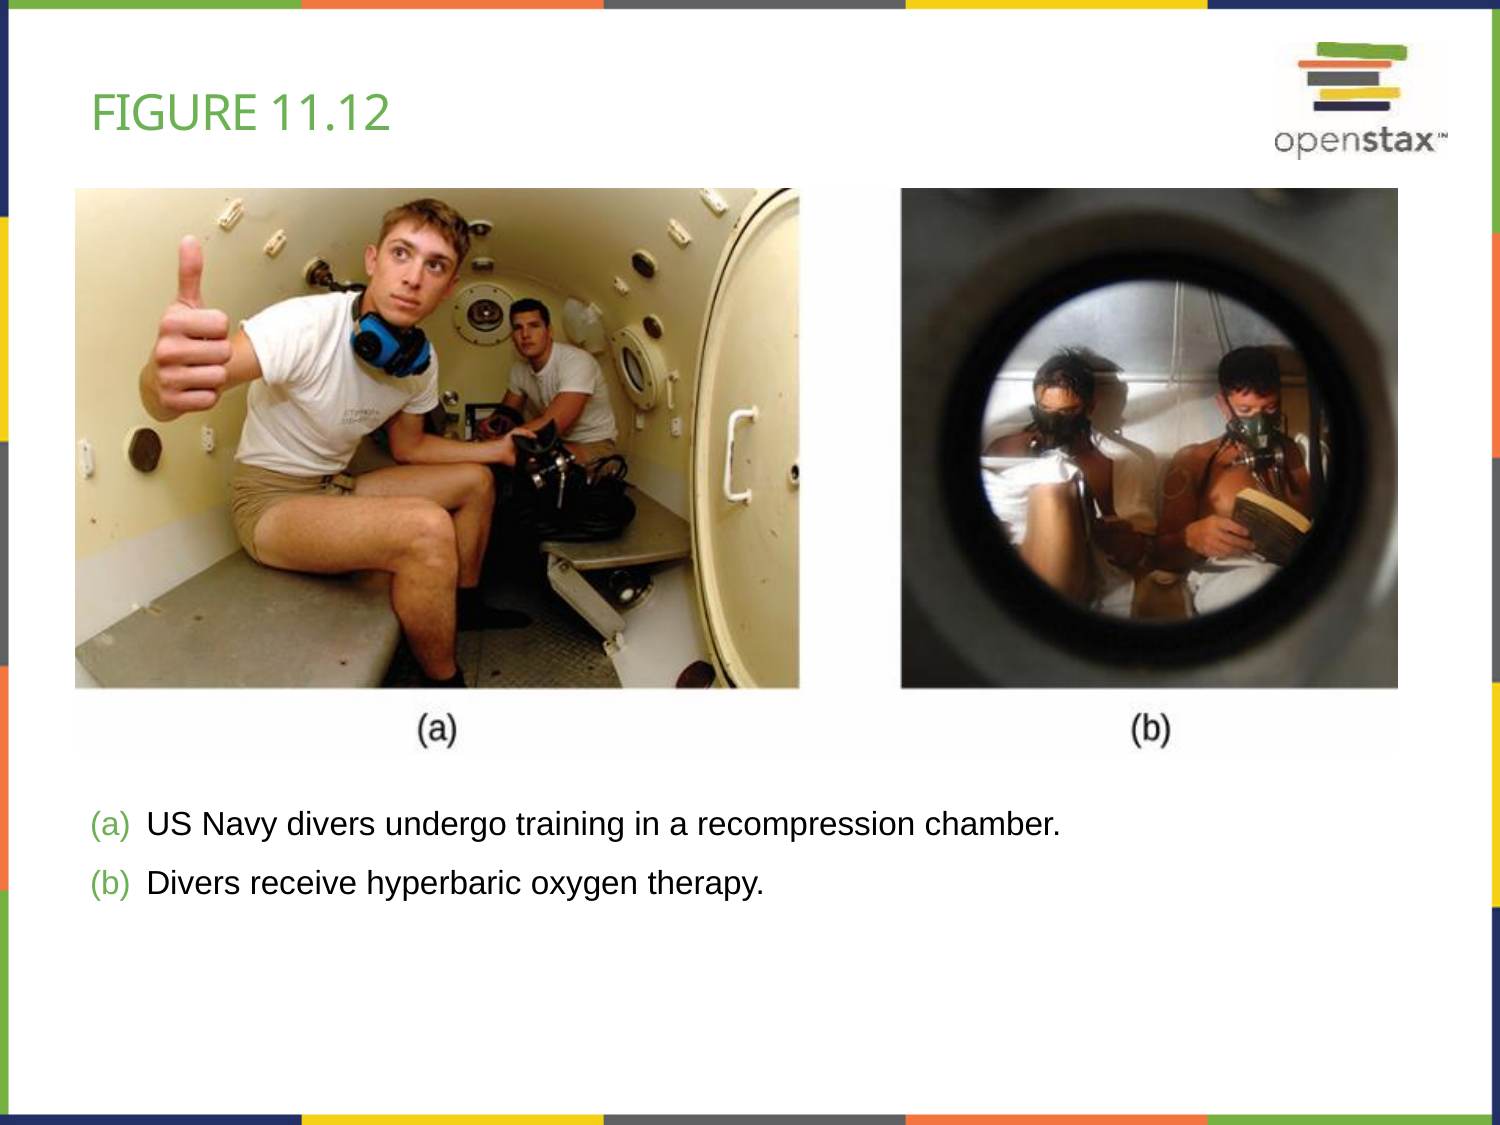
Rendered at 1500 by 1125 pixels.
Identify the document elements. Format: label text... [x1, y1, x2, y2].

list US Navy divers undergo training in a recompression chamber. Divers receive hyperbaric oxygen therapy. [75, 794, 1398, 986]
picture [0, 0, 1500, 1125]
title Figure 11.12 [75, 39, 1398, 148]
